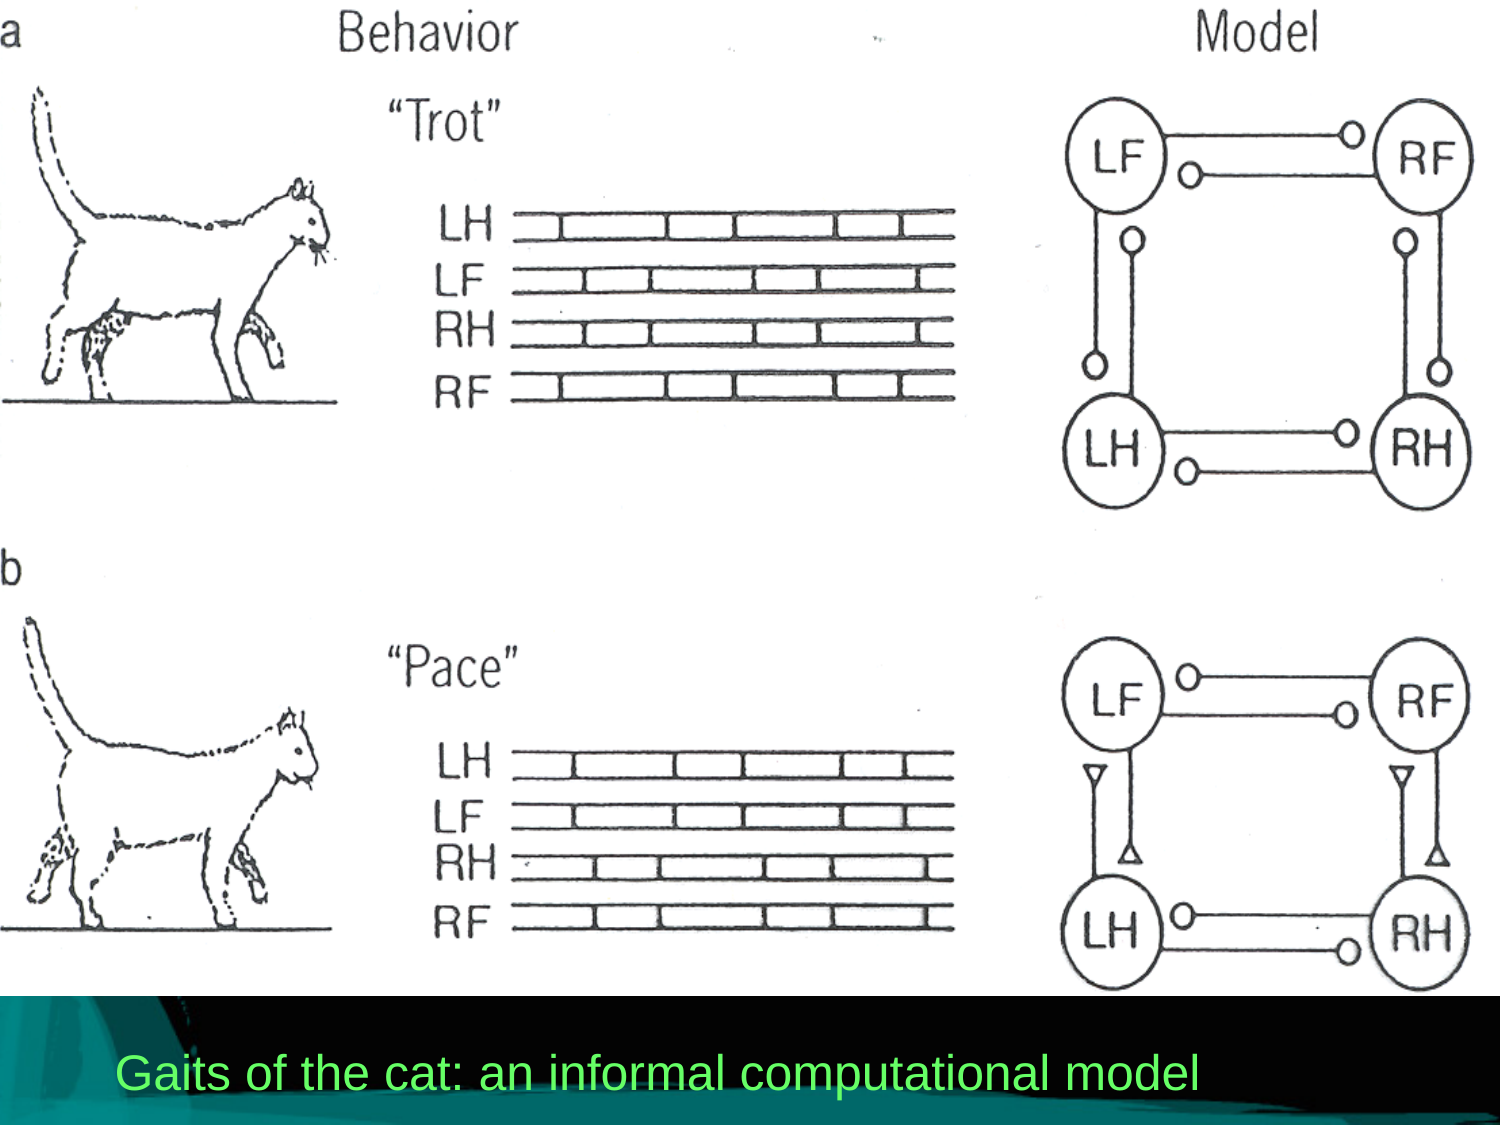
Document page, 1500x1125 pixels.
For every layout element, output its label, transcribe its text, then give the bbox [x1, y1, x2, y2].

text_box Gaits of the cat: an informal computational model [99, 1037, 1338, 1109]
picture [0, 0, 1500, 1125]
